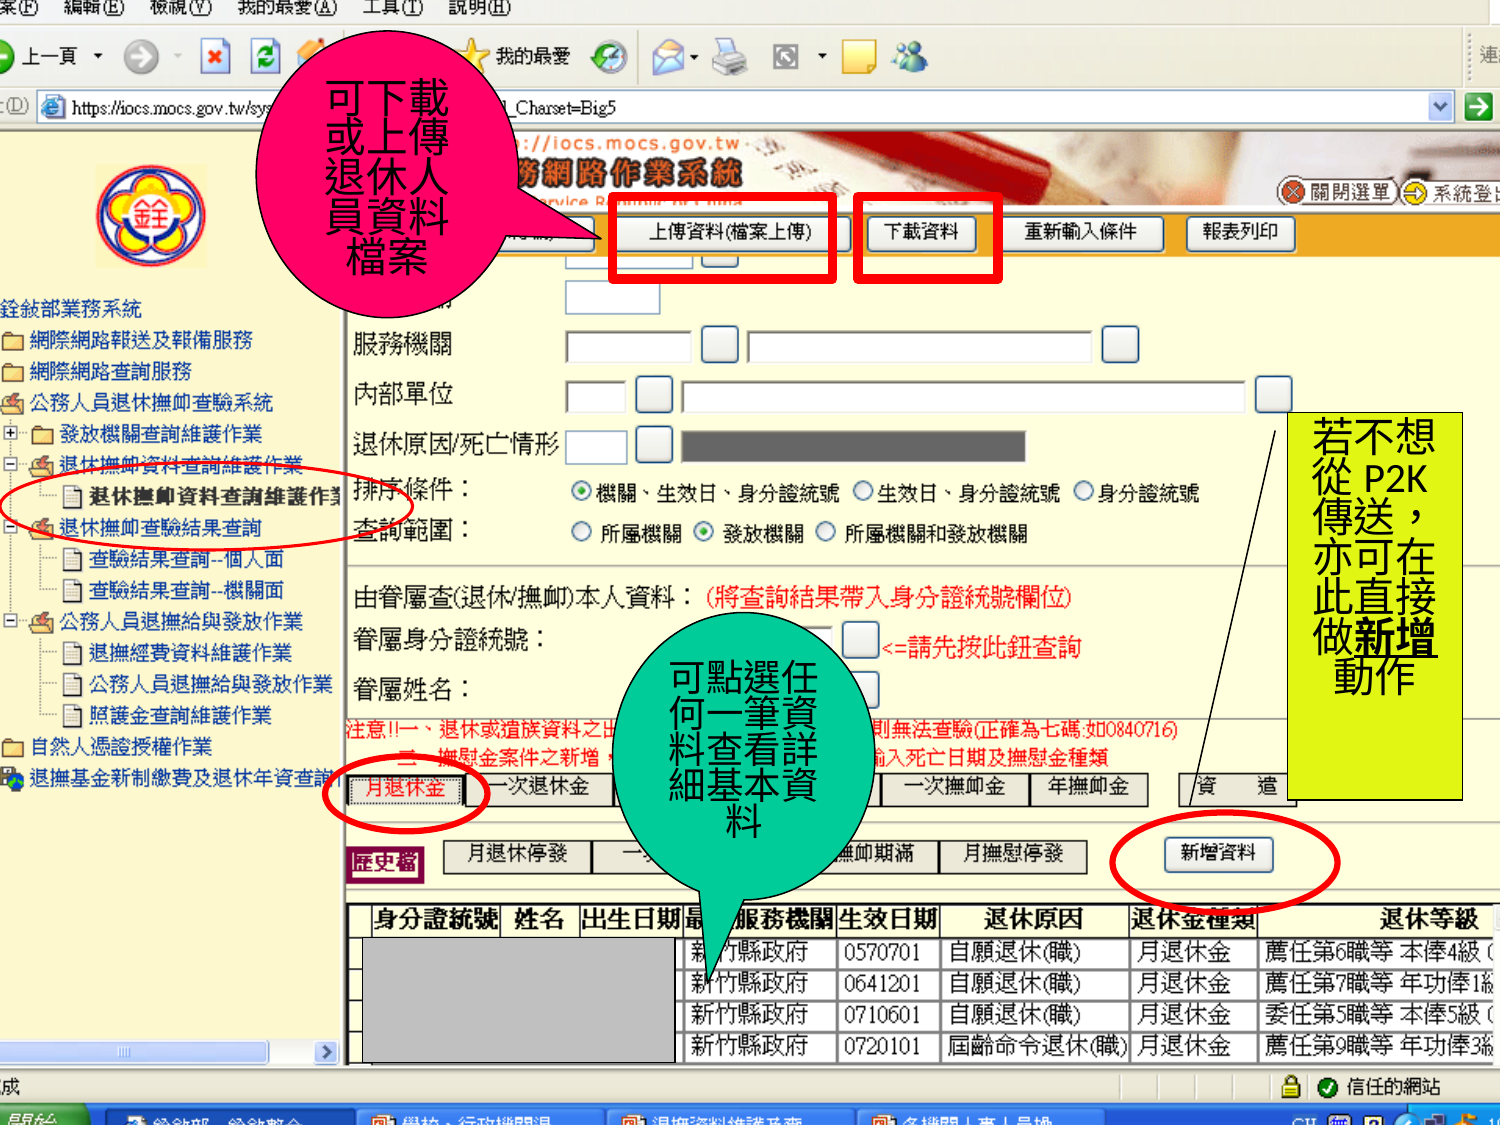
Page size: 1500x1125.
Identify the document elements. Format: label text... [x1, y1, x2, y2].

text_box 若不想從P2K傳送，亦可在此直接做新增動作 [1287, 413, 1463, 800]
picture [0, 0, 1500, 1125]
text_box 可下載或上傳退休人員資料檔案 [256, 30, 602, 318]
text_box 可點選任何一筆資料查看詳細基本資料 [612, 612, 875, 984]
picture [2, 465, 410, 548]
text_box [362, 937, 676, 1063]
